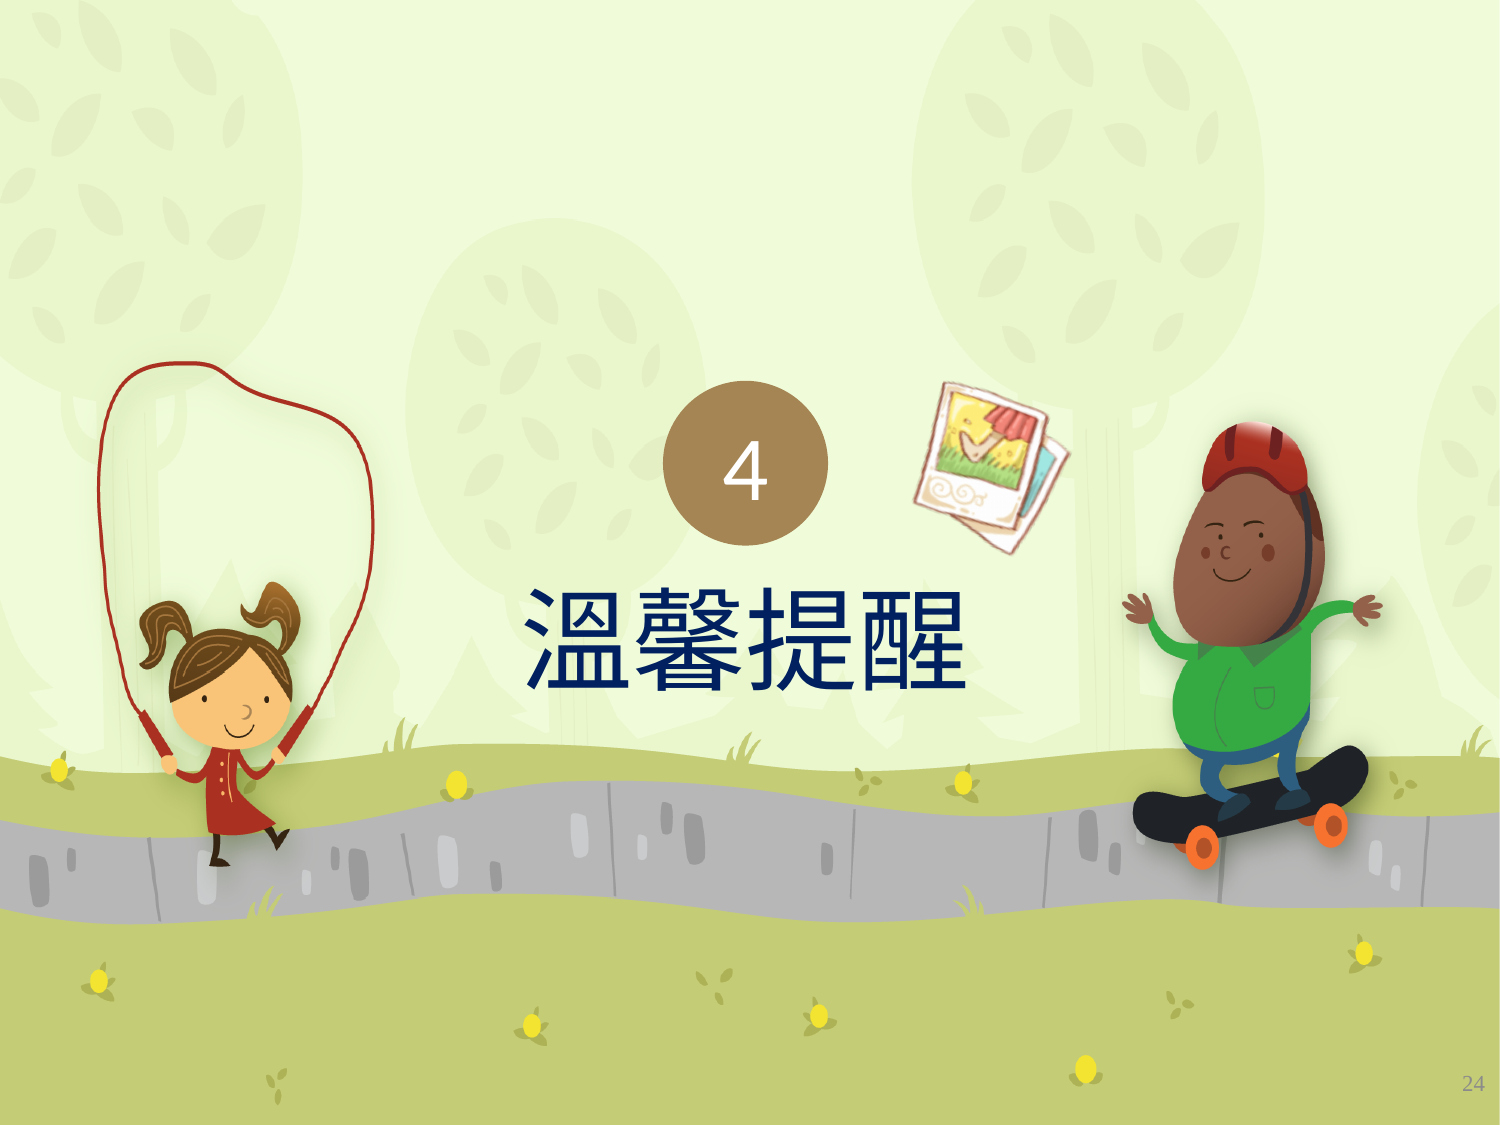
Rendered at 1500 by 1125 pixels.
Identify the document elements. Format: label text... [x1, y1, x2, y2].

title [412, 87, 1313, 388]
picture [0, 0, 1500, 1125]
slide_number <編號> [1396, 1052, 1500, 1113]
text_box 4 [662, 388, 829, 546]
text_box 溫馨提醒 [505, 563, 986, 713]
